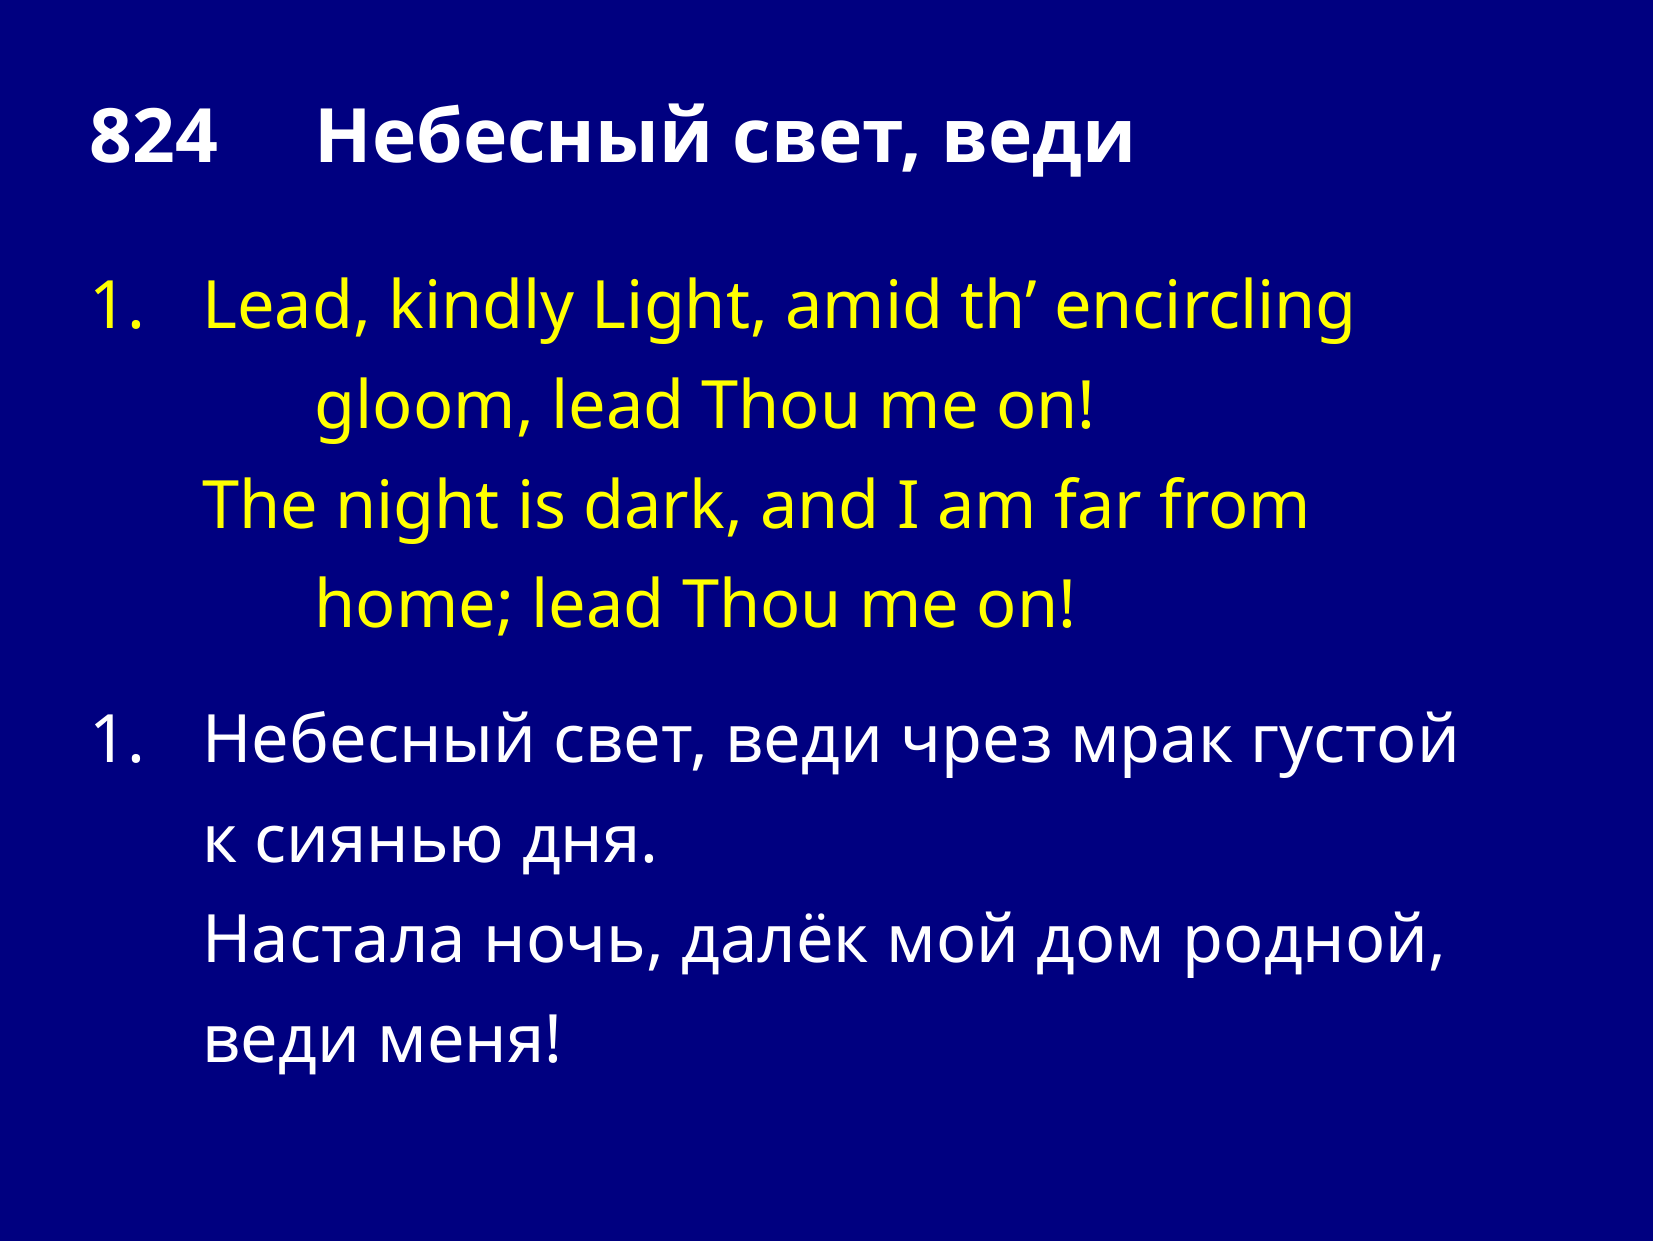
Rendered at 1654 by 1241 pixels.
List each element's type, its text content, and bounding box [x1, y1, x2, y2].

text_box 1. Lead, kindly Light, amid th’ encircling gloom, lead Thou me on! The night is dark, and I am far from home; lead Thou me on! [75, 150, 1651, 638]
text_box 1. Небесный свет, веди чрез мрак густой к сиянью дня. Настала ночь, далёк мой дом родной, веди меня! [75, 675, 1651, 1163]
text_box 824 Небесный свет, веди [75, 75, 1576, 188]
